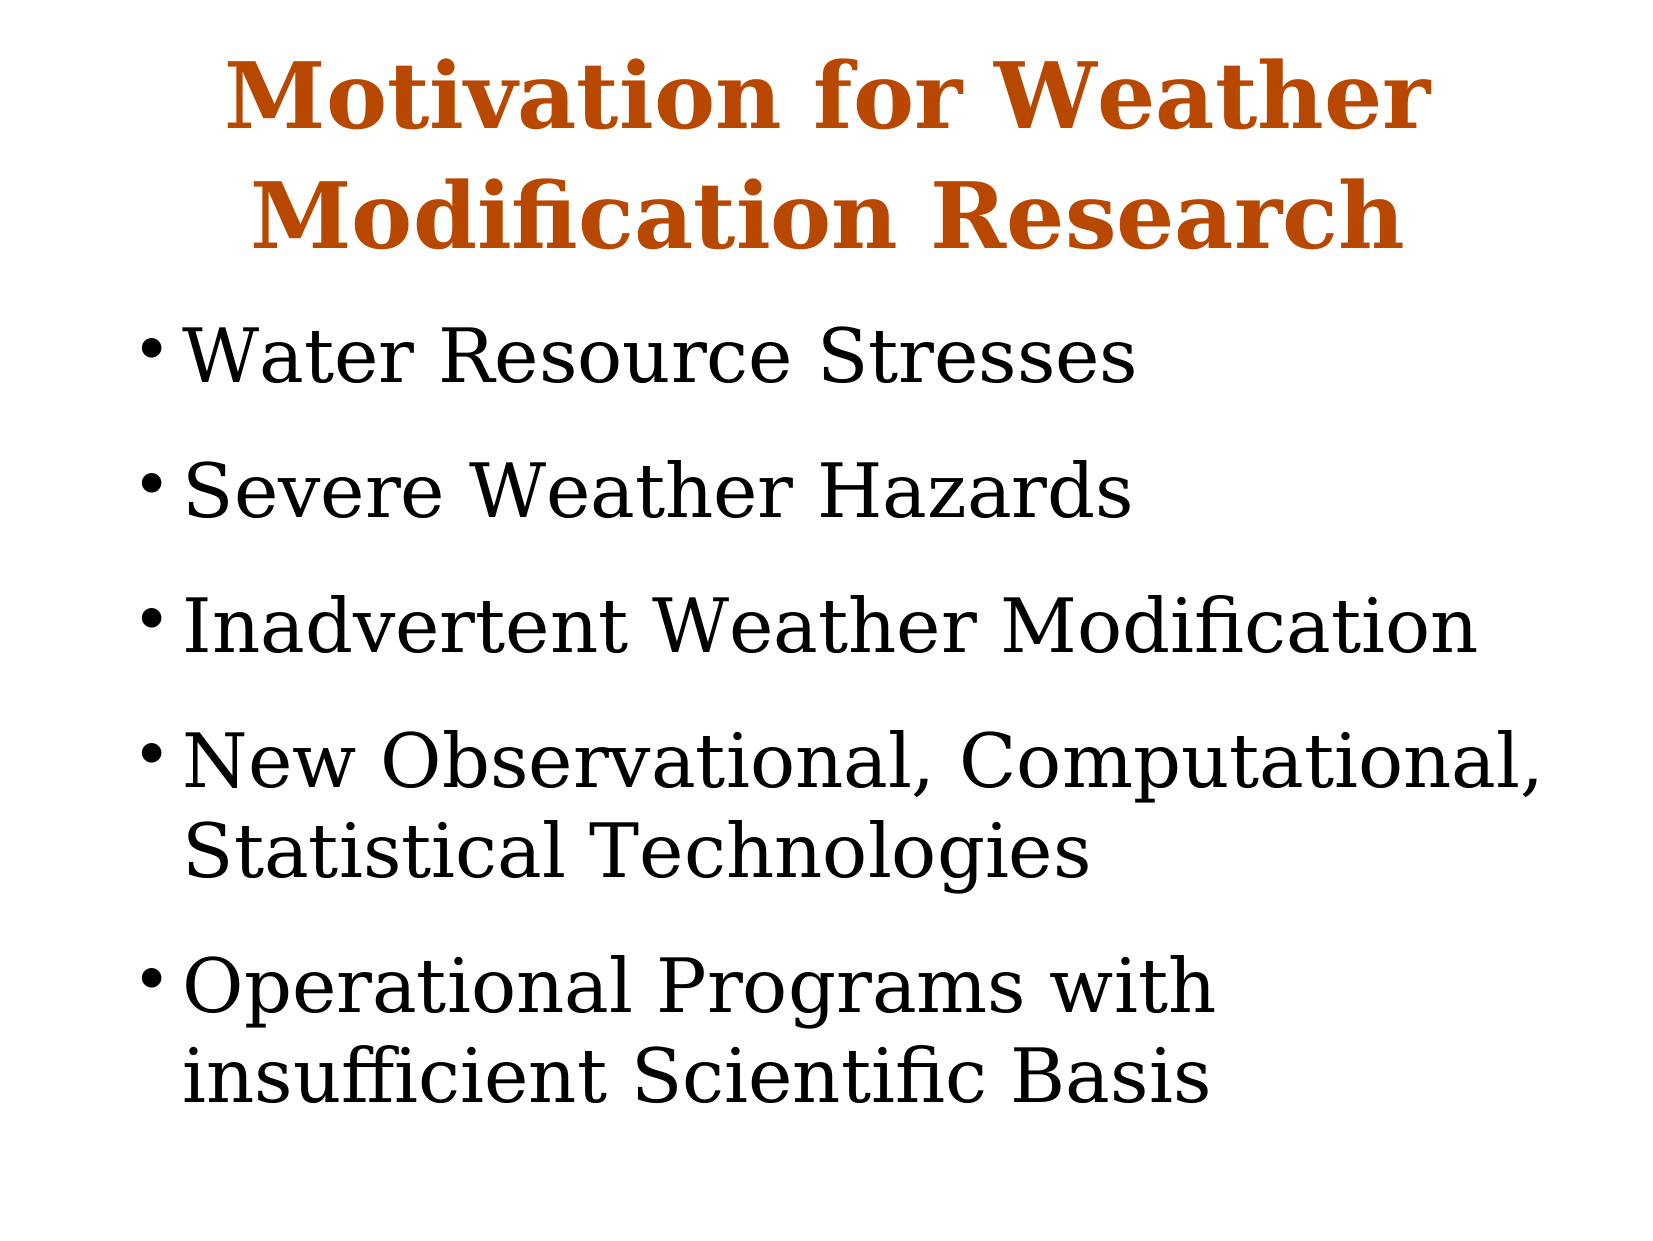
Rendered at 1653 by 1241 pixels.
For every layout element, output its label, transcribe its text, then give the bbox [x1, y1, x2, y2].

title Motivation for Weather Modification Research [3, 25, 1653, 268]
text_box Water Resource Stresses Severe Weather Hazards Inadvertent Weather Modification New Observational, Computational, Statistical Technologies Operational Programs with insufficient Scientific Basis [124, 299, 1568, 1163]
